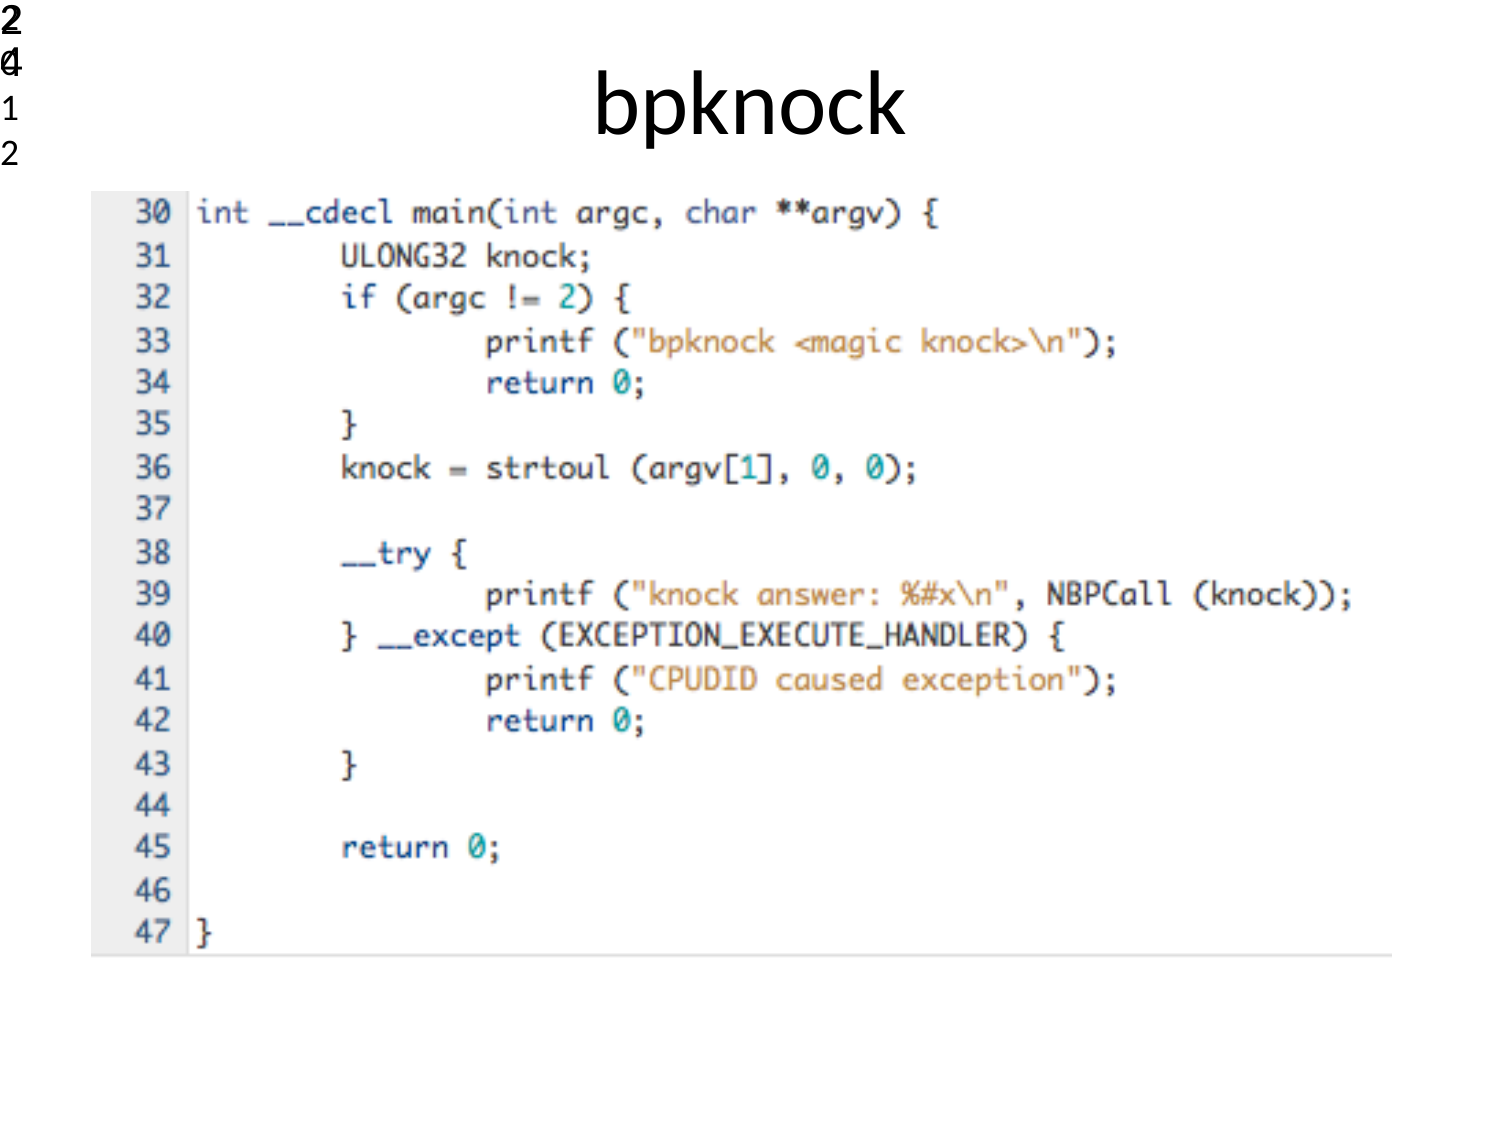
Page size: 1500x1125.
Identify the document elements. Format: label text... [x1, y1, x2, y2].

title bpknock [75, 3, 1425, 192]
picture [91, 191, 1392, 963]
